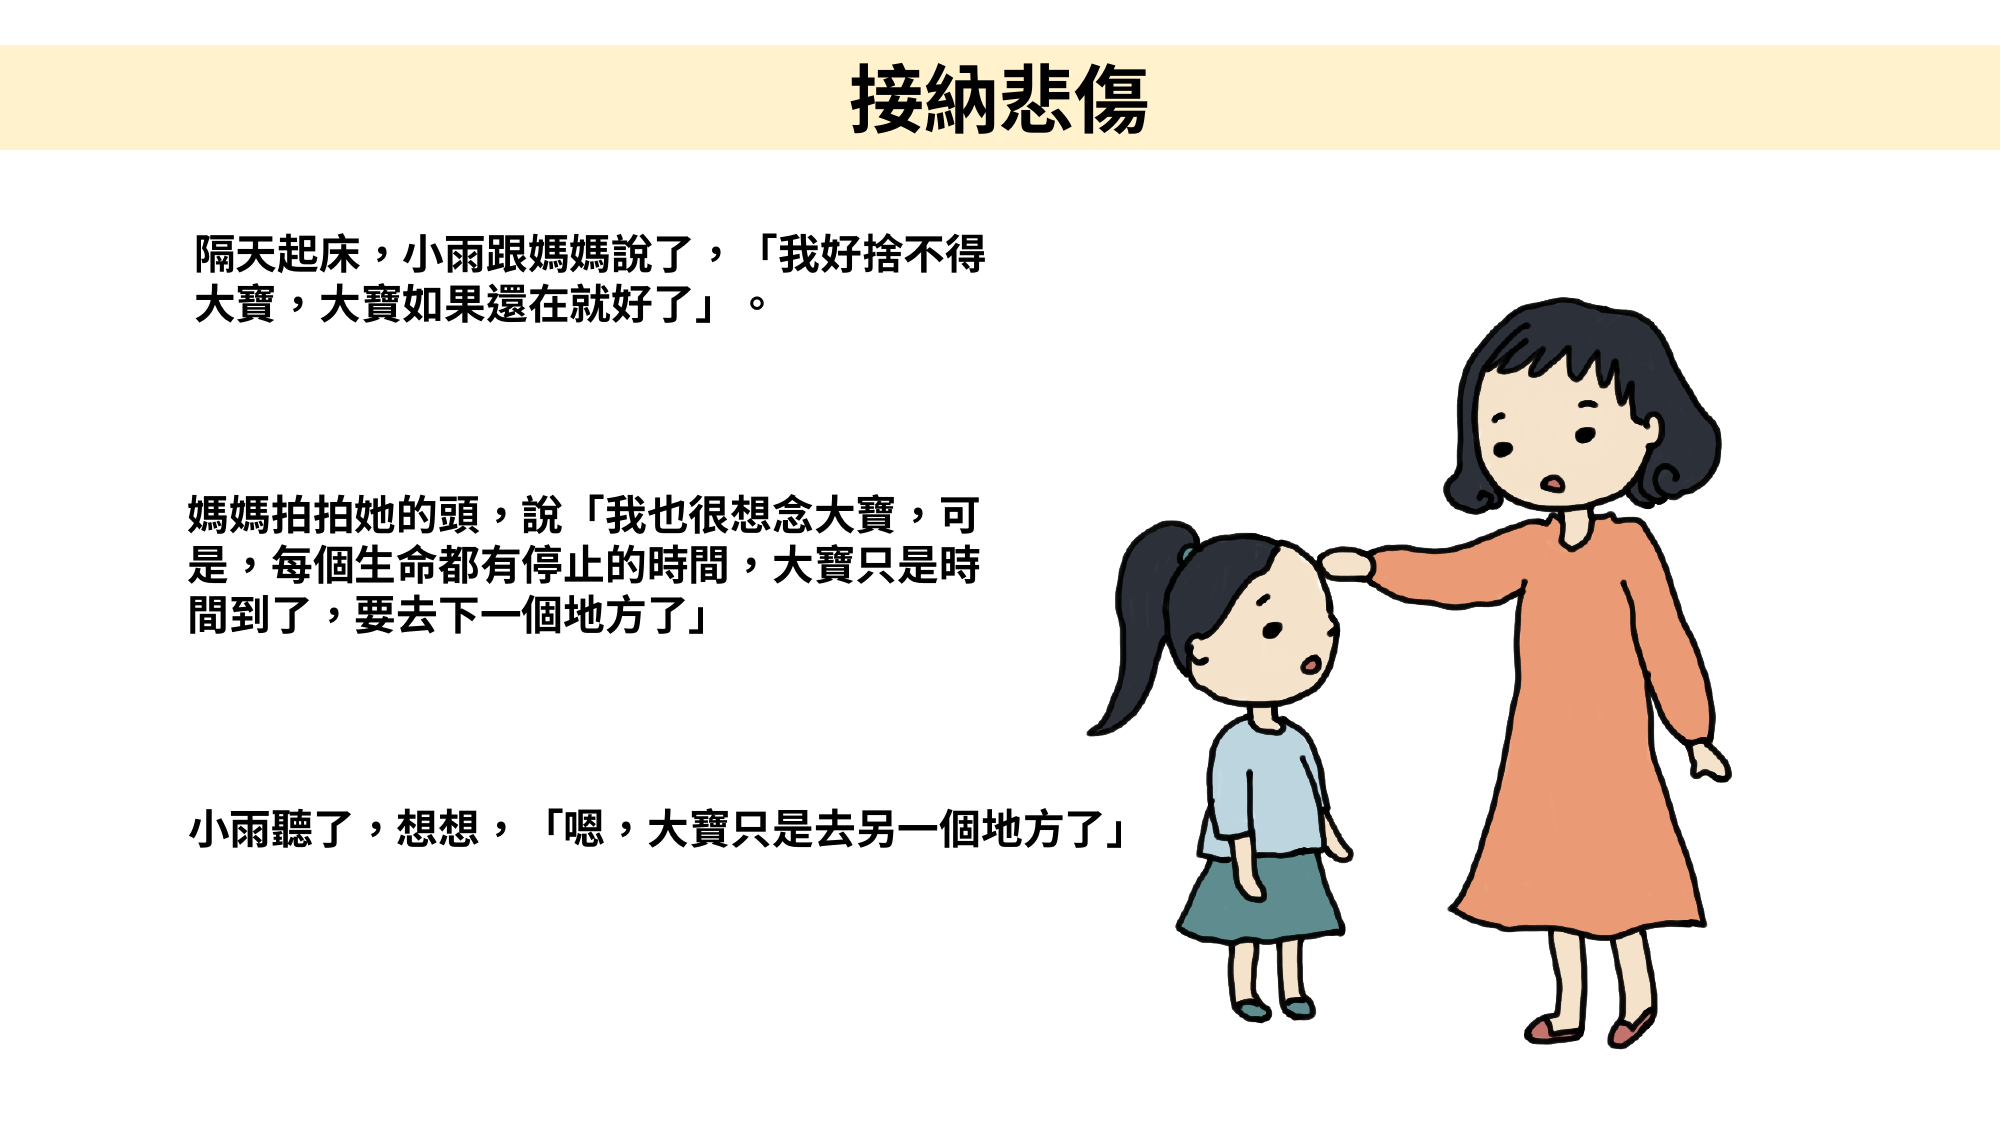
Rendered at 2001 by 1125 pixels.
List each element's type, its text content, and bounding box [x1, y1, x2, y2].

picture [606, 220, 2000, 1080]
text_box 小雨聽了，想想，「嗯，大寶只是去另一個地方了」 [23, 796, 1163, 861]
text_box 隔天起床，小雨跟媽媽說了，「我好捨不得大寶，大寶如果還在就好了」。 [29, 220, 1029, 335]
text_box 接納悲傷 [0, 45, 2000, 150]
text_box 媽媽拍拍她的頭，說「我也很想念大寶，可是，每個生命都有停止的時間，大寶只是時間到了，要去下一個地方了」 [23, 481, 1023, 646]
